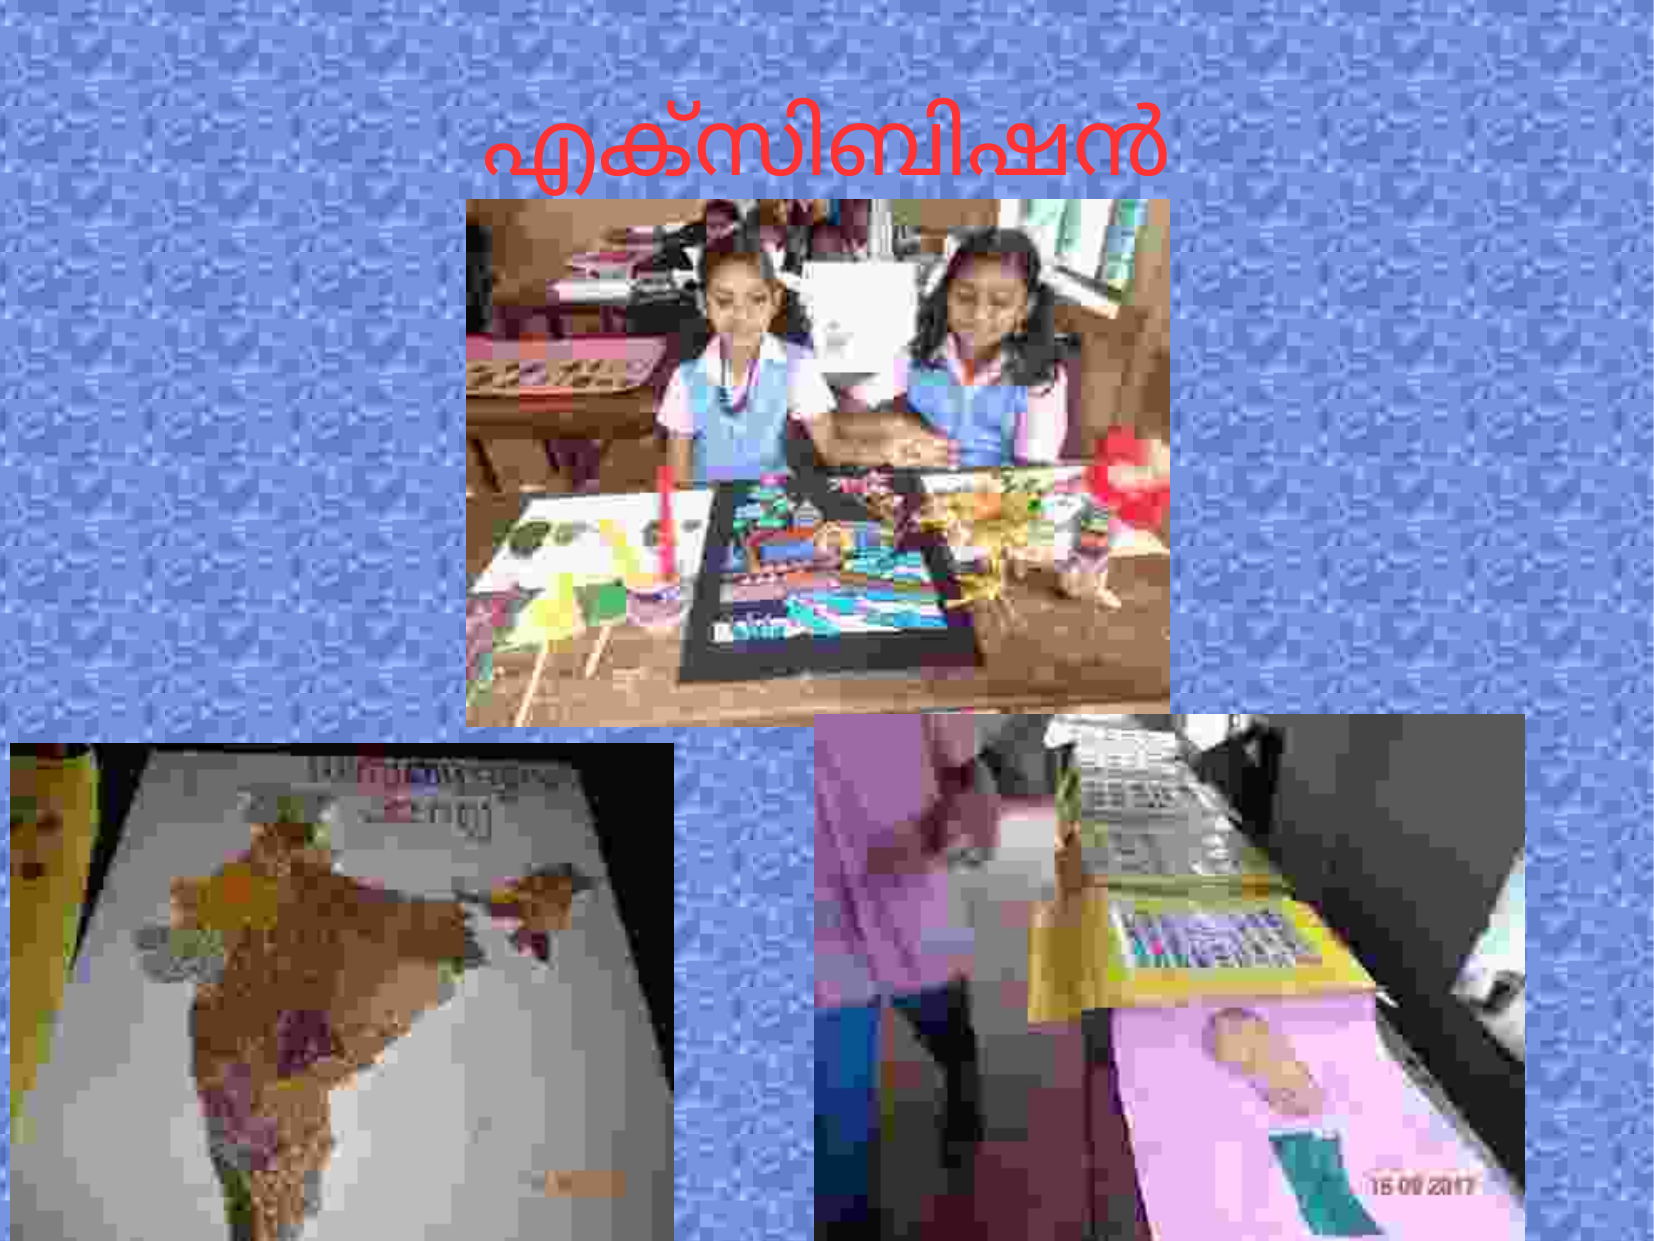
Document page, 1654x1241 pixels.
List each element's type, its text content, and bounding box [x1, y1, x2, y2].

title എക്സിബിഷന്‍ [82, 49, 1571, 257]
picture [0, 0, 1654, 1241]
